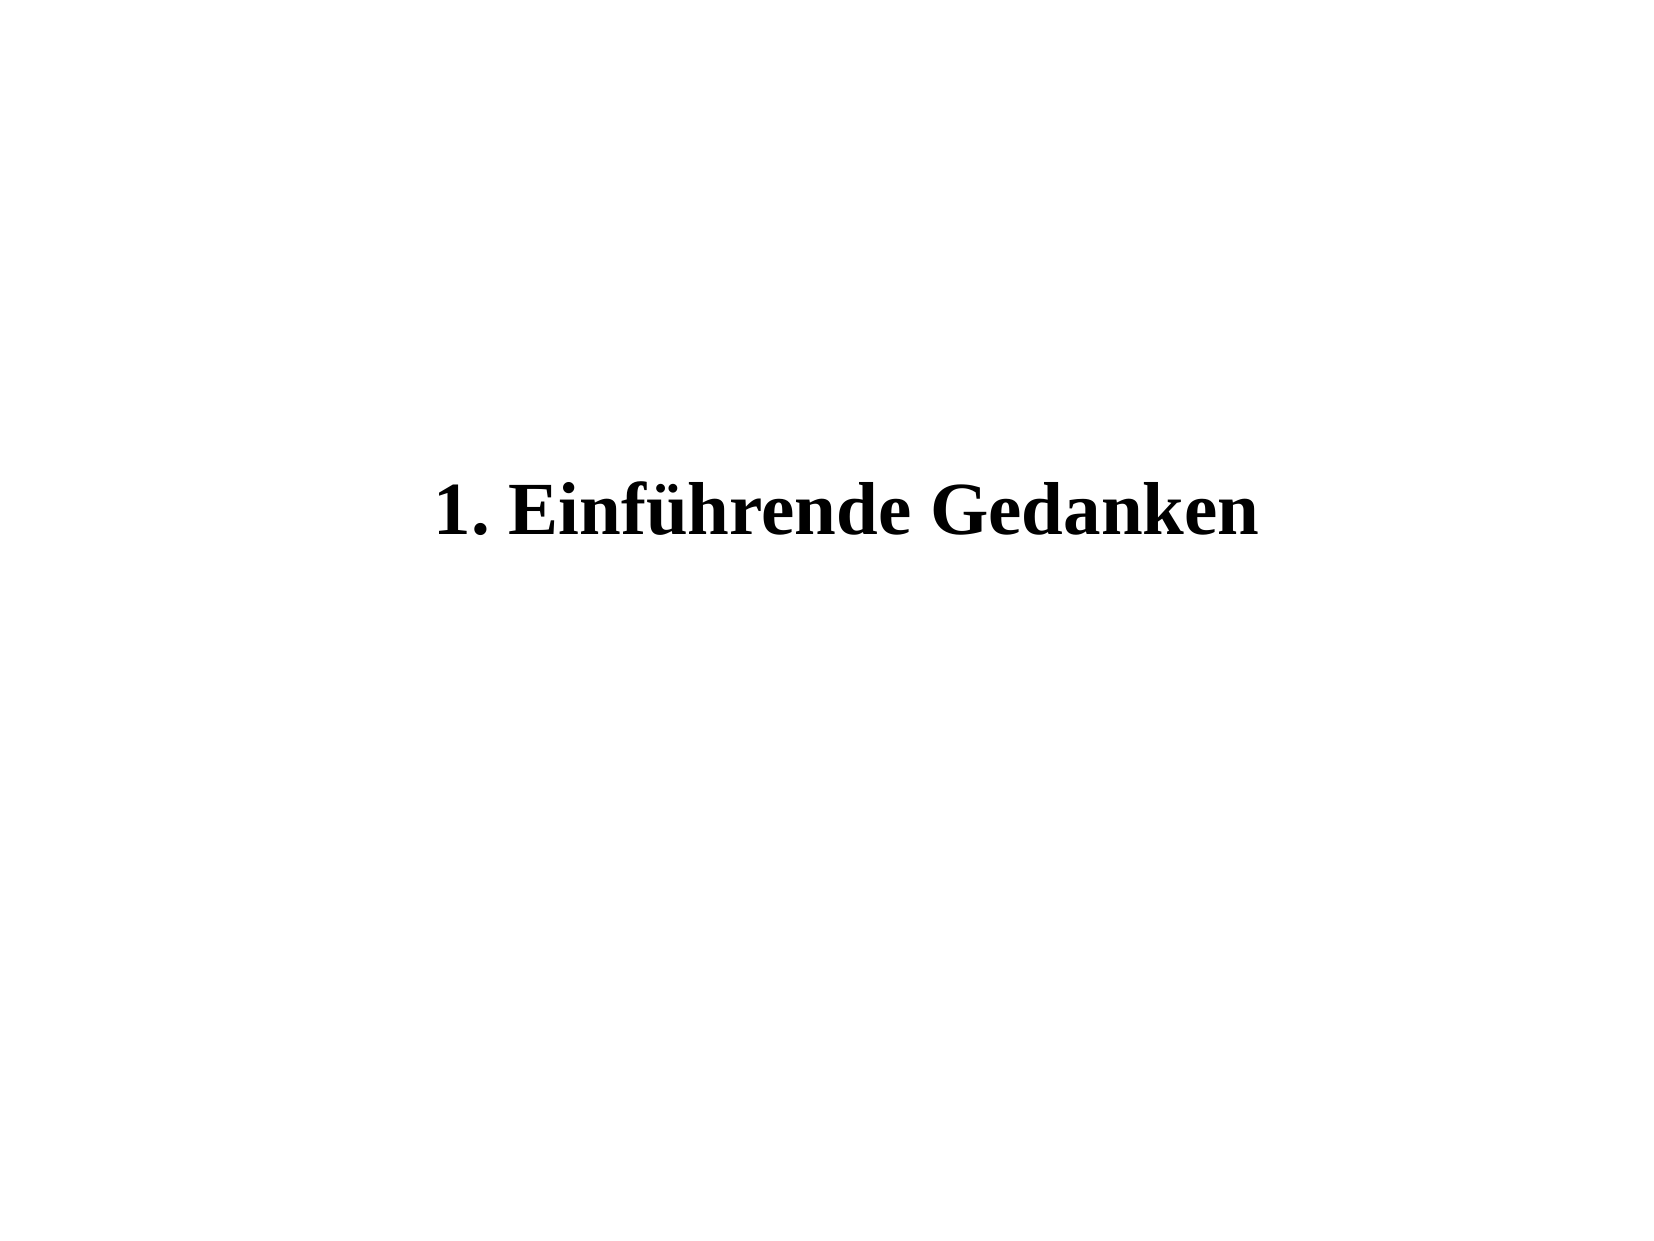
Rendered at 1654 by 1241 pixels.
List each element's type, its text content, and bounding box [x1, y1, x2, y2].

text_box 1. Einführende Gedanken [419, 460, 1309, 559]
